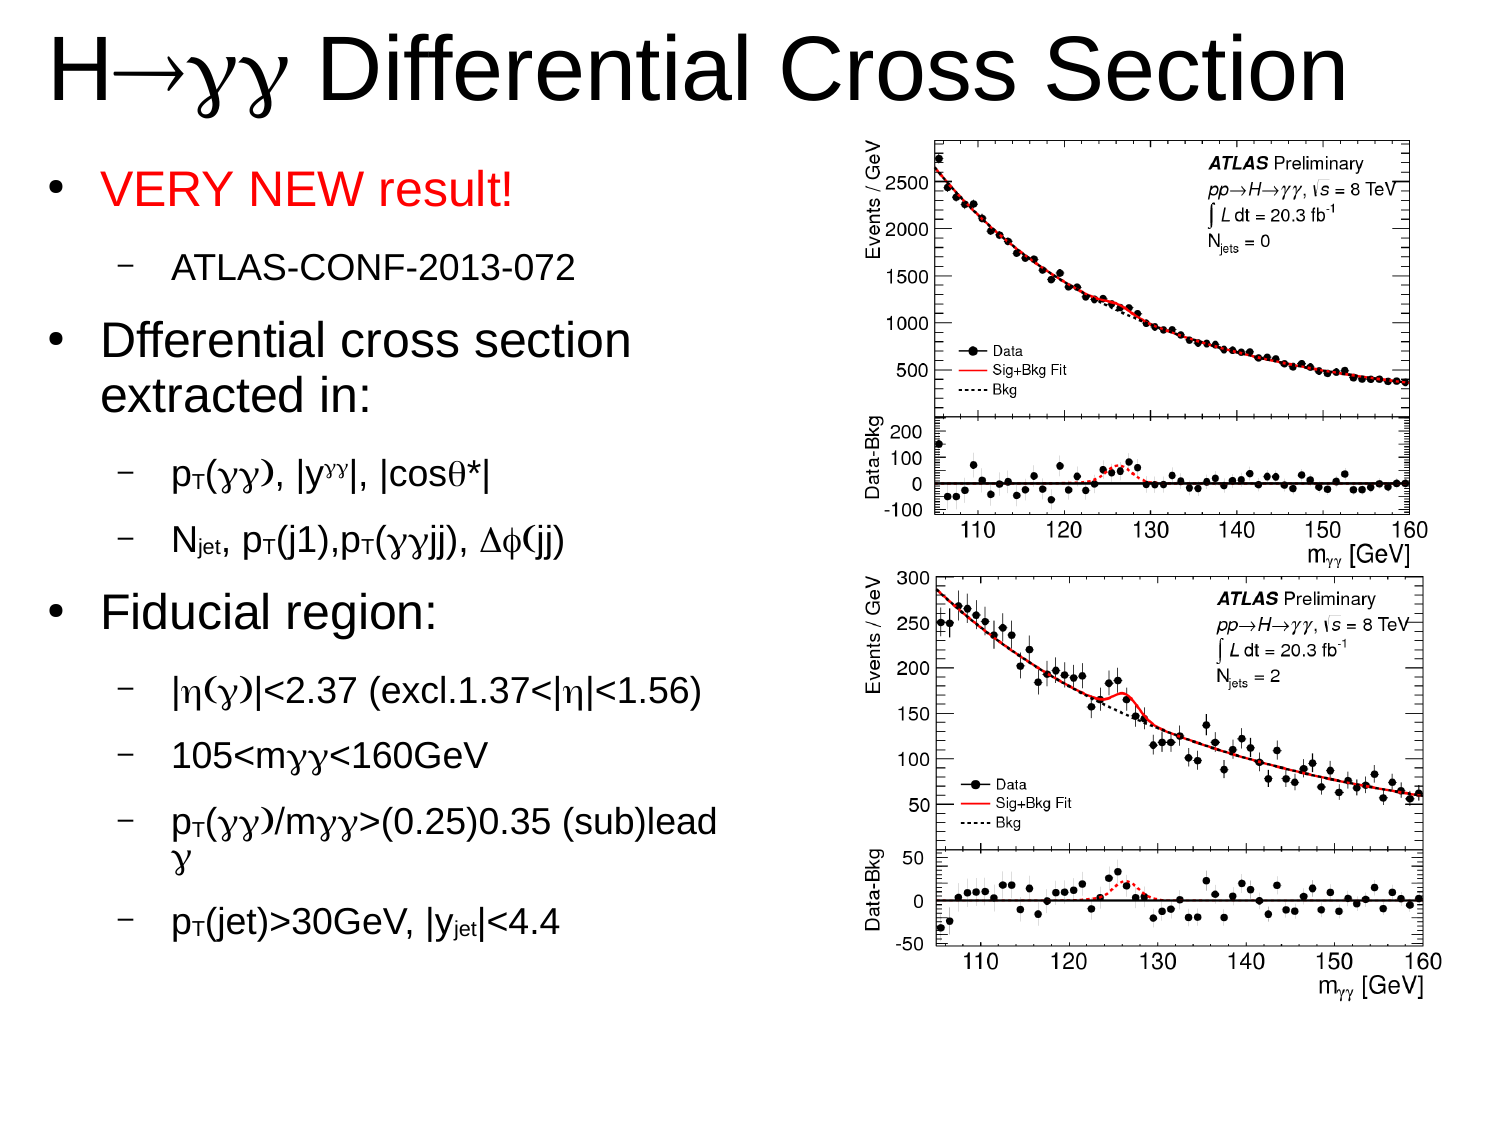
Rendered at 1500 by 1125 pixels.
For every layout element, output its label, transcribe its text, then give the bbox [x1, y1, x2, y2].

list VERY NEW result! ATLAS-CONF-2013-072 Dfferential cross section extracted in: pT(), |y|, |cosq*| Njet, pT(j1),pT(jj), Df(jj) Fiducial region: |h(g)|<2.37 (excl.1.37<|h|<1.56) 105<mgg<160GeV pT()/mgg>(0.25)0.35 (sub)lead g pT(jet)>30GeV, |yjet|<4.4 [29, 160, 733, 1000]
picture [862, 137, 1444, 1004]
title H Differential Cross Section [47, 0, 1465, 138]
